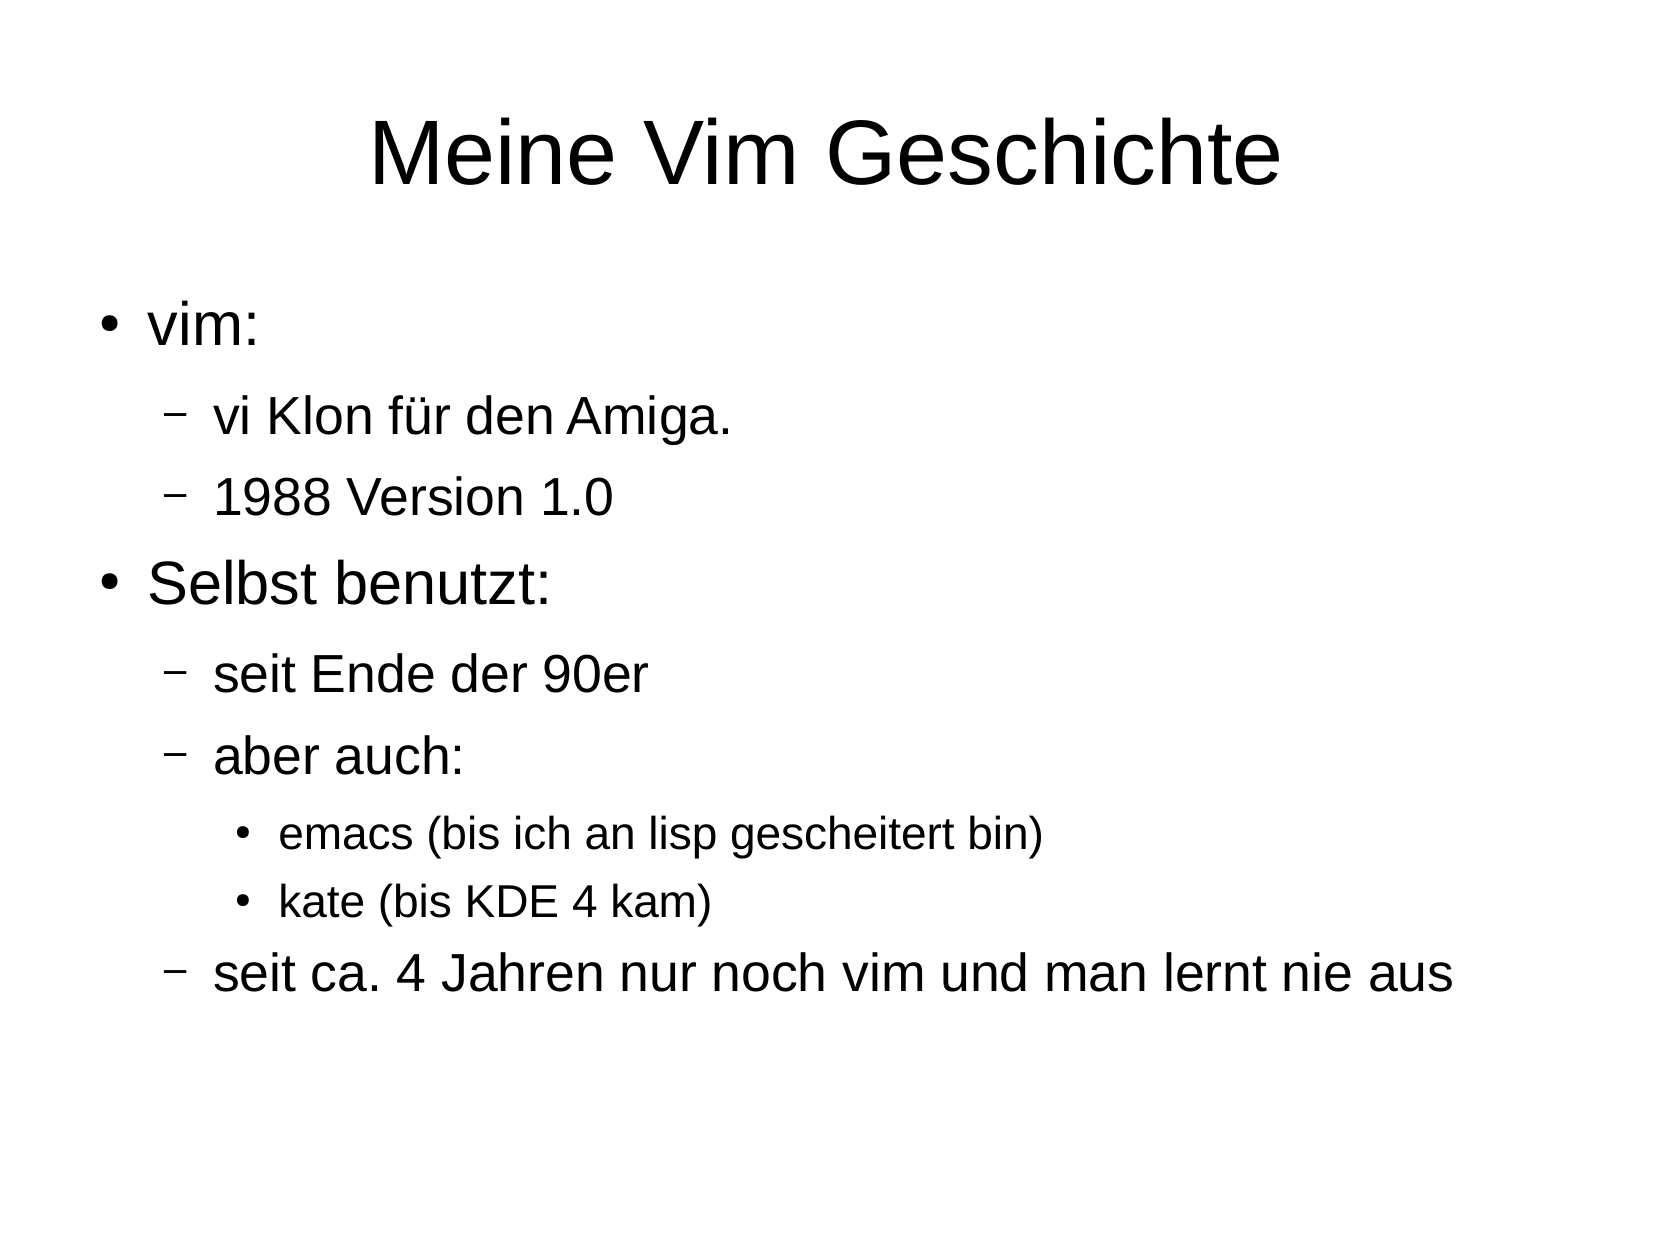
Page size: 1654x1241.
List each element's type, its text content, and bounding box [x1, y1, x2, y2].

list vim: vi Klon für den Amiga. 1988 Version 1.0 Selbst benutzt: seit Ende der 90er aber auch: emacs (bis ich an lisp gescheitert bin) kate (bis KDE 4 kam) seit ca. 4 Jahren nur noch vim und man lernt nie aus [82, 290, 1571, 1010]
title Meine Vim Geschichte [82, 49, 1571, 257]
